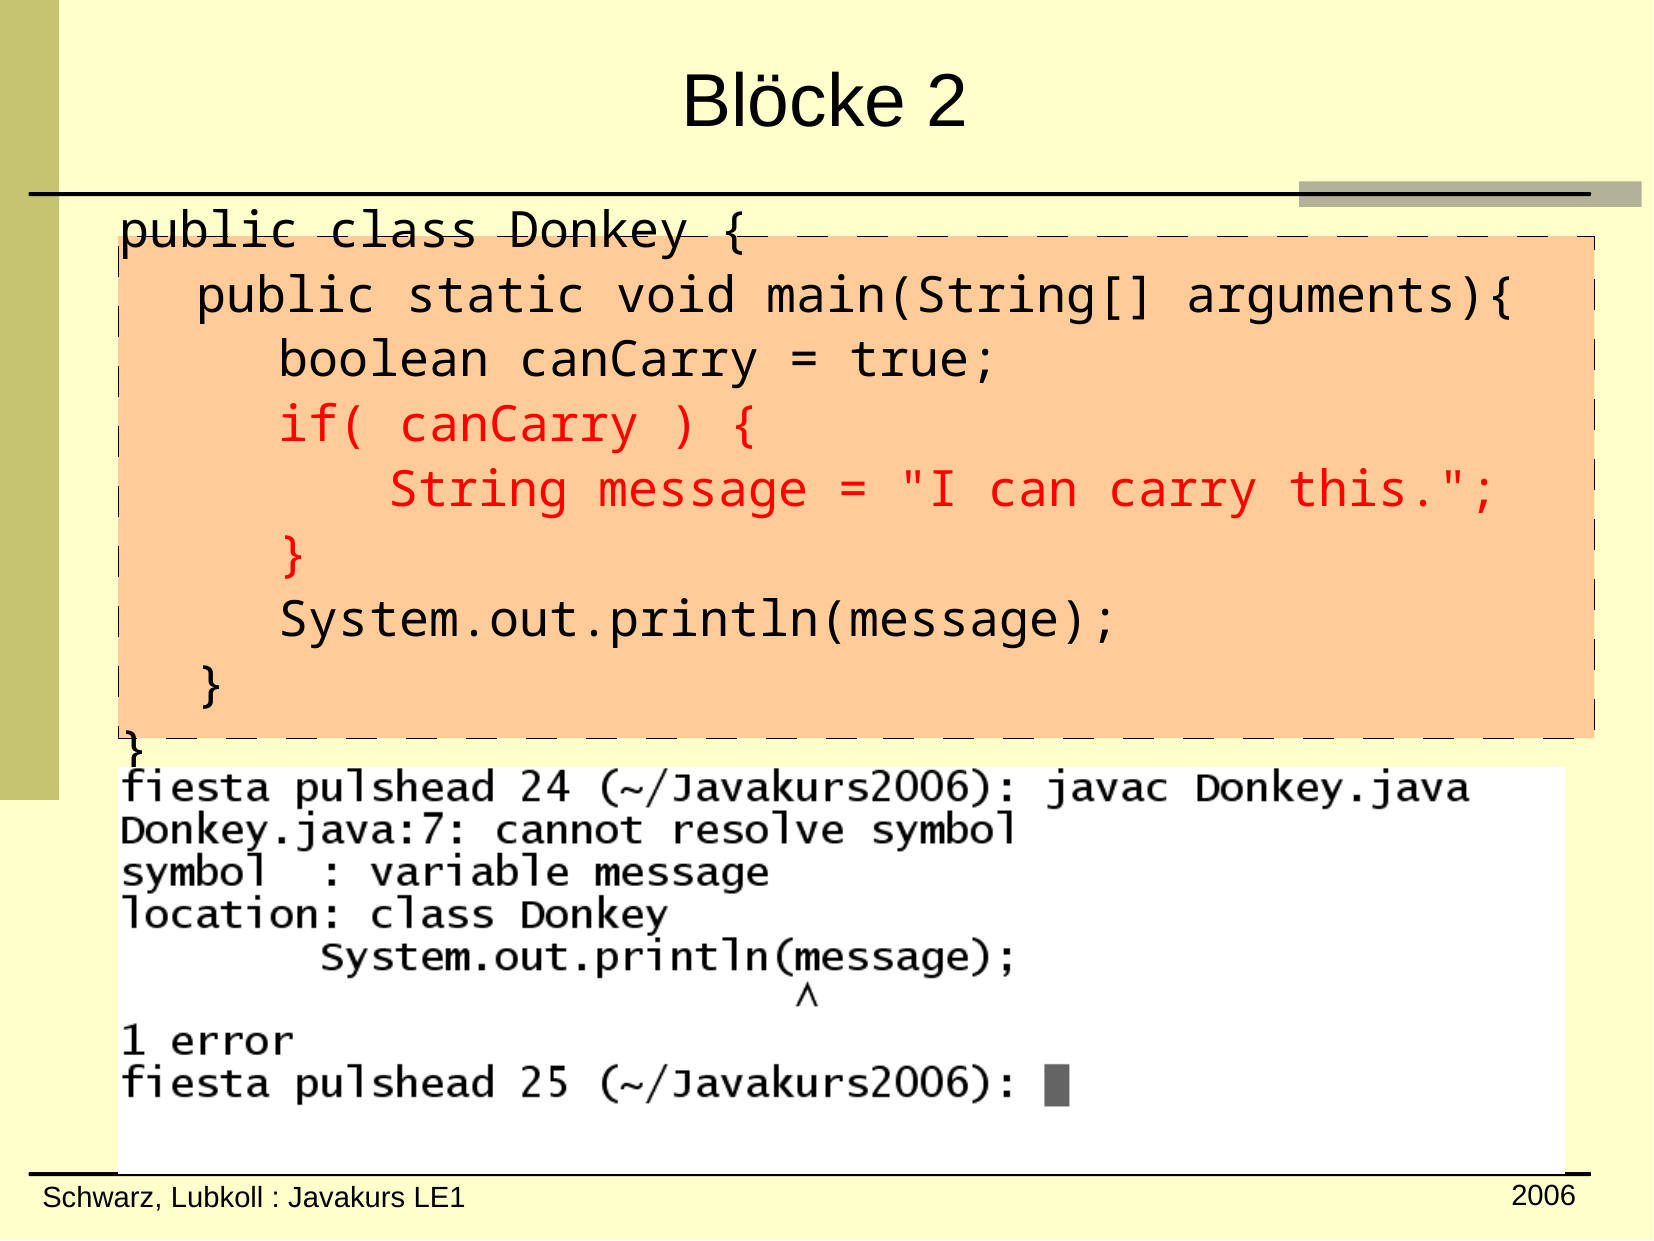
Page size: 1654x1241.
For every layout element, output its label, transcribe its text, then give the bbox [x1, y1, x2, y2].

title Blöcke 2 [119, 19, 1532, 188]
picture [118, 767, 1565, 1174]
text_box public class Donkey { public static void main(String[] arguments){ boolean canCarry = true; if( canCarry ) { String message = "I can carry this."; } System.out.println(message); } } [118, 236, 1595, 739]
